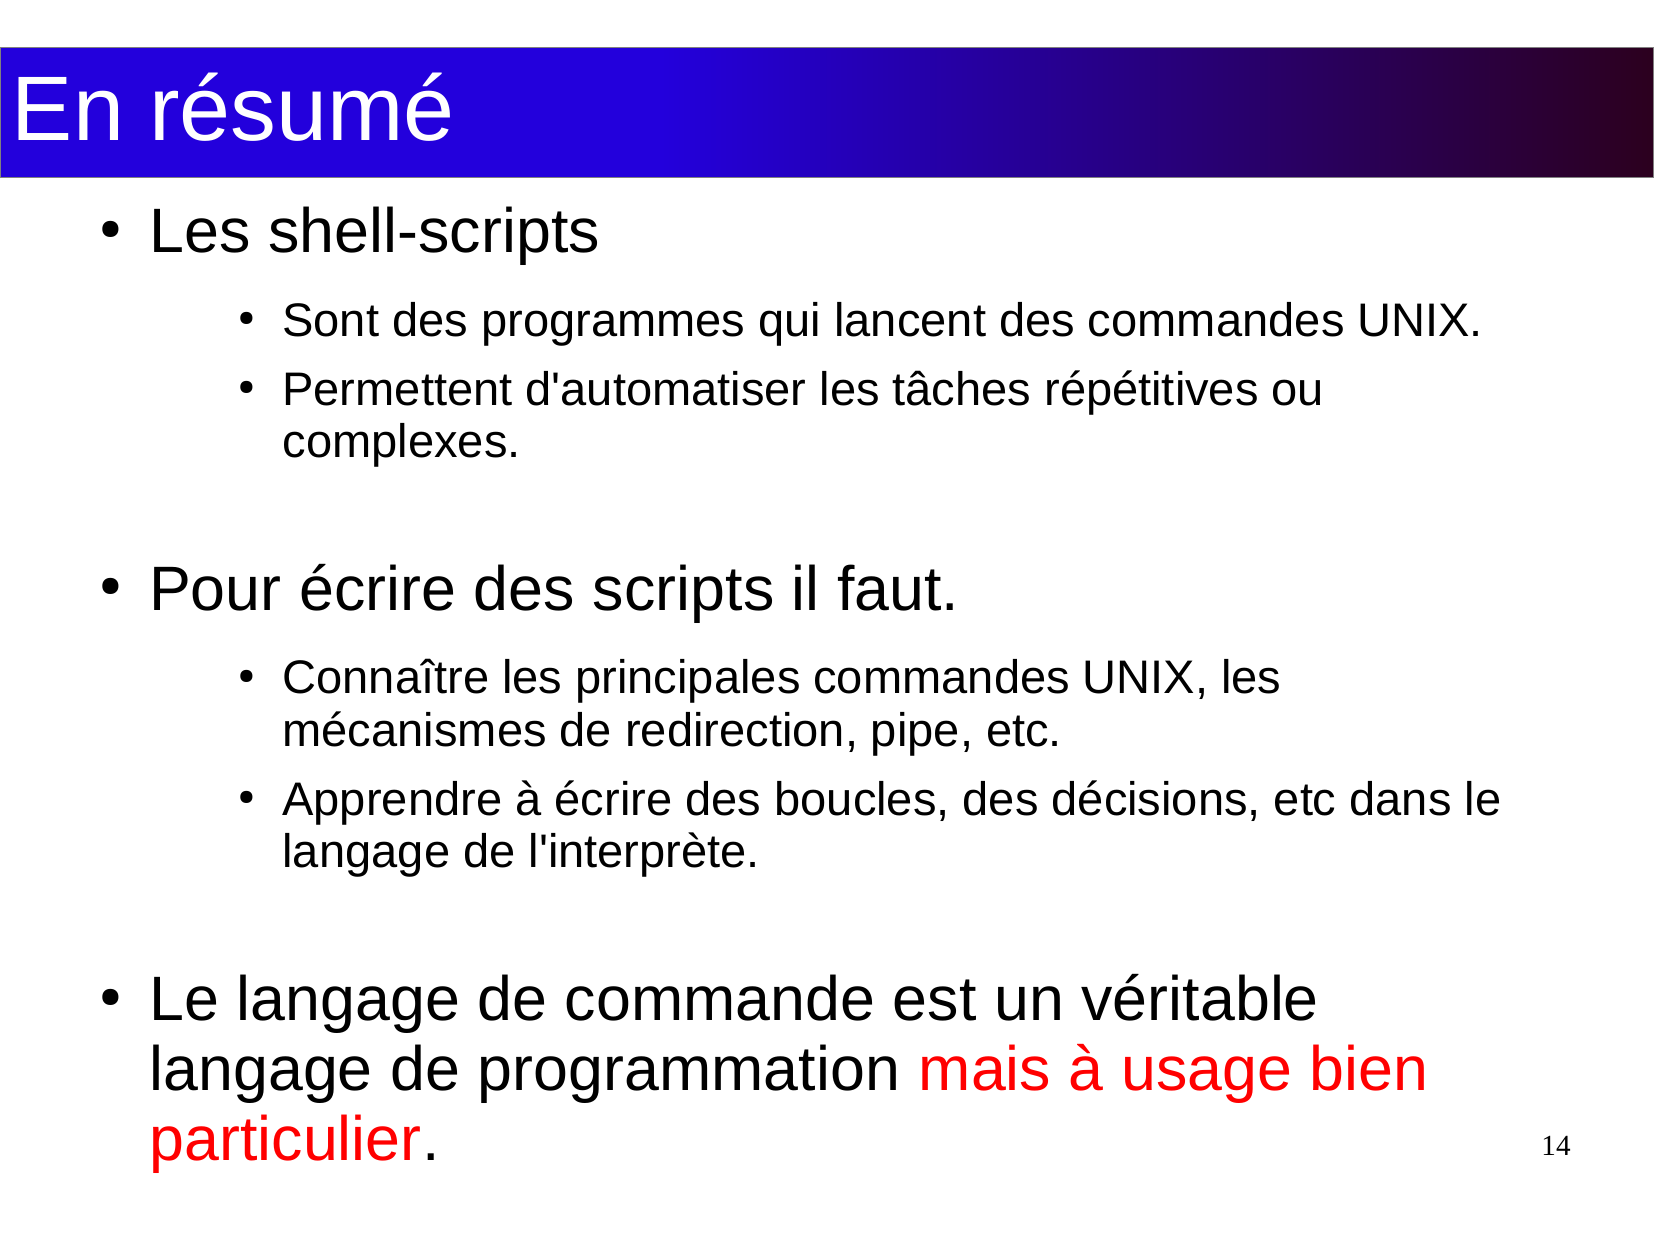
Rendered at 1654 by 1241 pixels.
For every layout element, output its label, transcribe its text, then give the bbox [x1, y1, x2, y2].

title En résumé [11, 5, 1642, 213]
list Les shell-scripts Sont des programmes qui lancent des commandes UNIX. Permettent d'automatiser les tâches répétitives ou complexes. Pour écrire des scripts il faut. Connaître les principales commandes UNIX, les mécanismes de redirection, pipe, etc. Apprendre à écrire des boucles, des décisions, etc dans le langage de l'interprète. Le langage de commande est un véritable langage de programmation mais à usage bien particulier. [82, 195, 1538, 1182]
